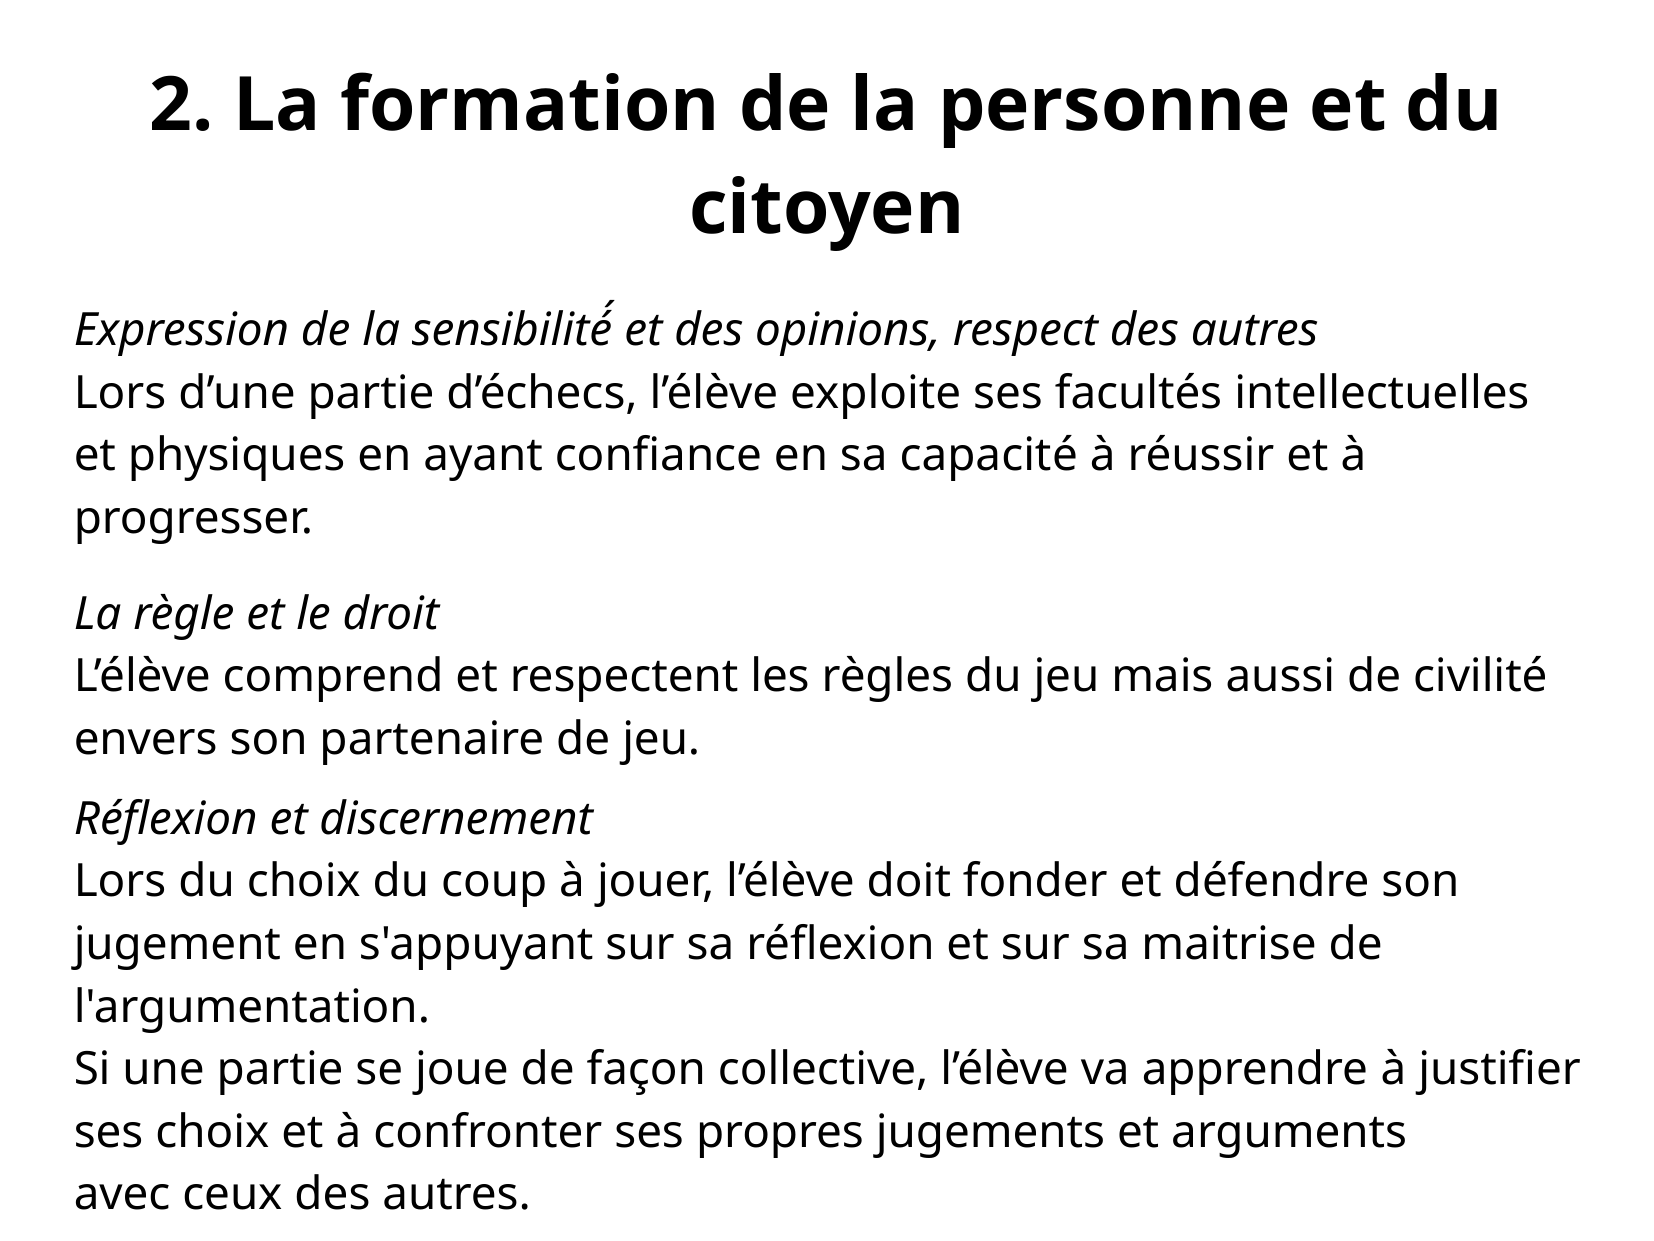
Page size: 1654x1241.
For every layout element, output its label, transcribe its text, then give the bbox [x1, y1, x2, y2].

text_box Réflexion et discernement Lors du choix du coup à jouer, l’élève doit fonder et défendre son jugement en s'appuyant sur sa réflexion et sur sa maitrise de l'argumentation. Si une partie se joue de façon collective, l’élève va apprendre à justifier ses choix et à confronter ses propres jugements et arguments avec ceux des autres. [59, 777, 1630, 1100]
text_box Expression de la sensibilité́ et des opinions, respect des autres Lors d’une partie d’échecs, l’élève exploite ses facultés intellectuelles et physiques en ayant confiance en sa capacité à réussir et à progresser. [59, 289, 1595, 459]
text_box La règle et le droit L’élève comprend et respectent les règles du jeu mais aussi de civilité envers son partenaire de jeu. [59, 572, 1583, 742]
title 2. La formation de la personne et du citoyen [82, 49, 1571, 257]
